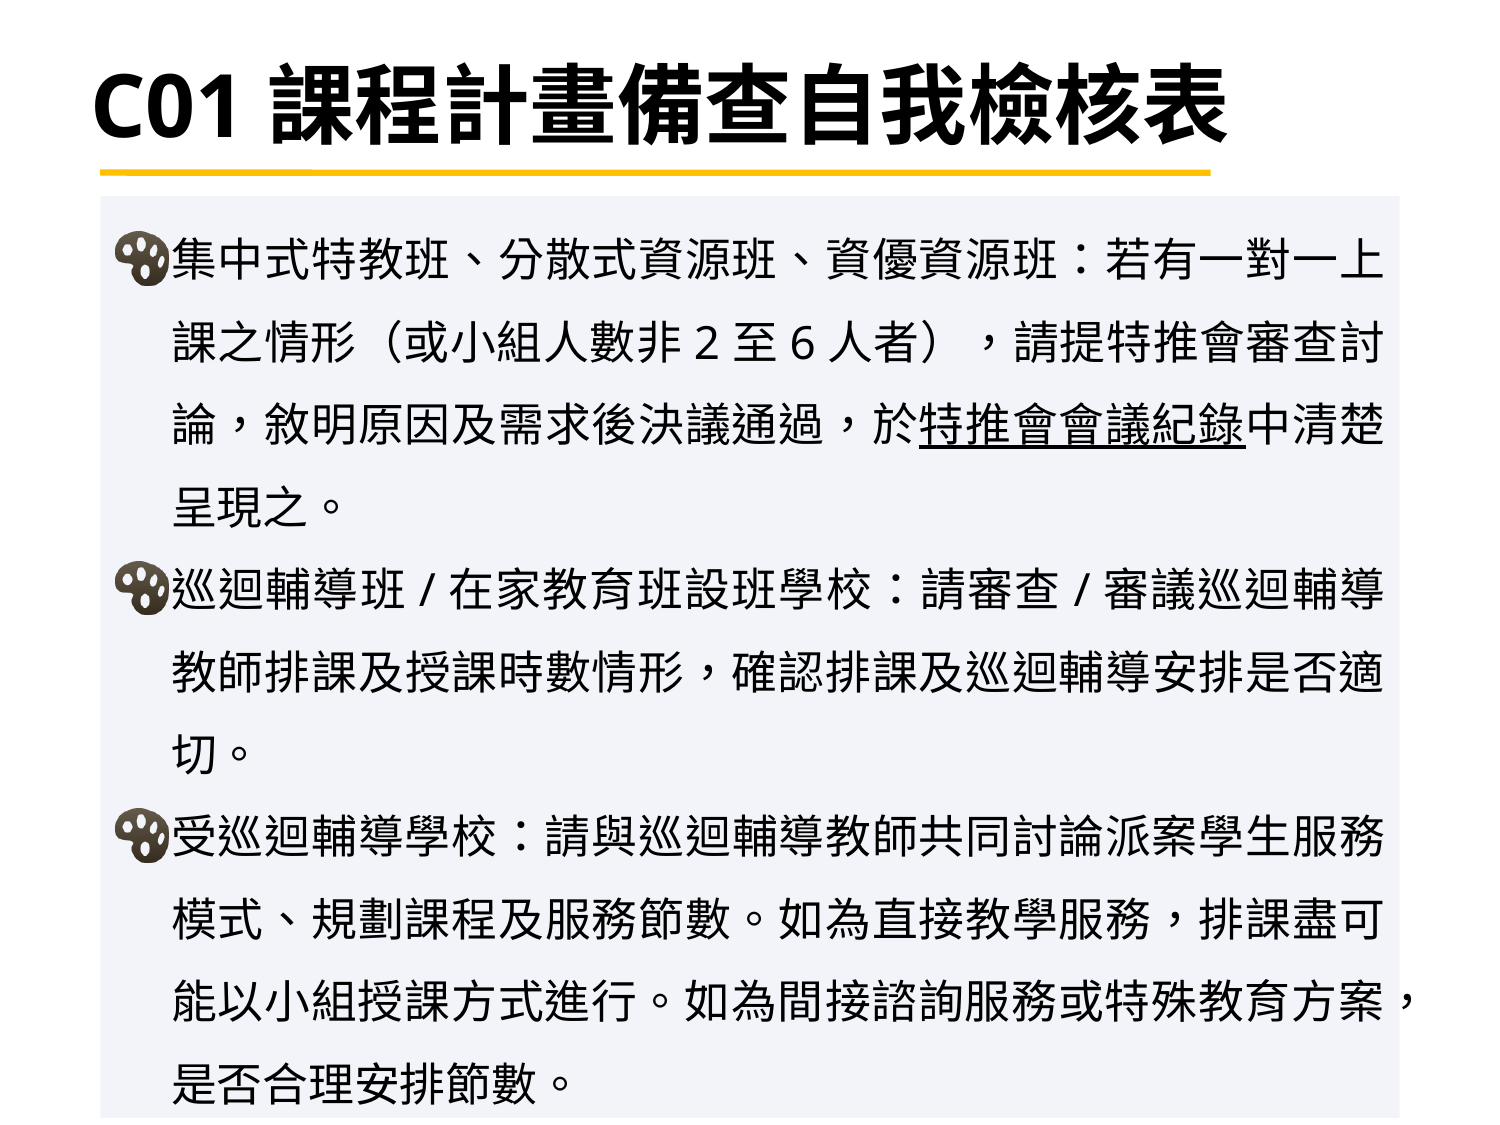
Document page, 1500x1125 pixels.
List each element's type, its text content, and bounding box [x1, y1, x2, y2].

picture [115, 808, 169, 863]
text_box C01課程計畫備查自我檢核表 [75, 42, 1245, 163]
text_box 集中式特教班、分散式資源班、資優資源班：若有一對一上課之情形（或小組人數非2至6人者），請提特推會審查討論，敘明原因及需求後決議通過，於特推會會議紀錄中清楚呈現之。 巡迴輔導班/在家教育班設班學校：請審查/審議巡迴輔導教師排課及授課時數情形，確認排課及巡迴輔導安排是否適切。 受巡迴輔導學校：請與巡迴輔導教師共同討論派案學生服務模式、規劃課程及服務節數。如為直接教學服務，排課盡可能以小組授課方式進行。如為間接諮詢服務或特殊教育方案，是否合理安排節數。 [100, 196, 1400, 1118]
picture [115, 561, 169, 615]
picture [115, 231, 169, 286]
